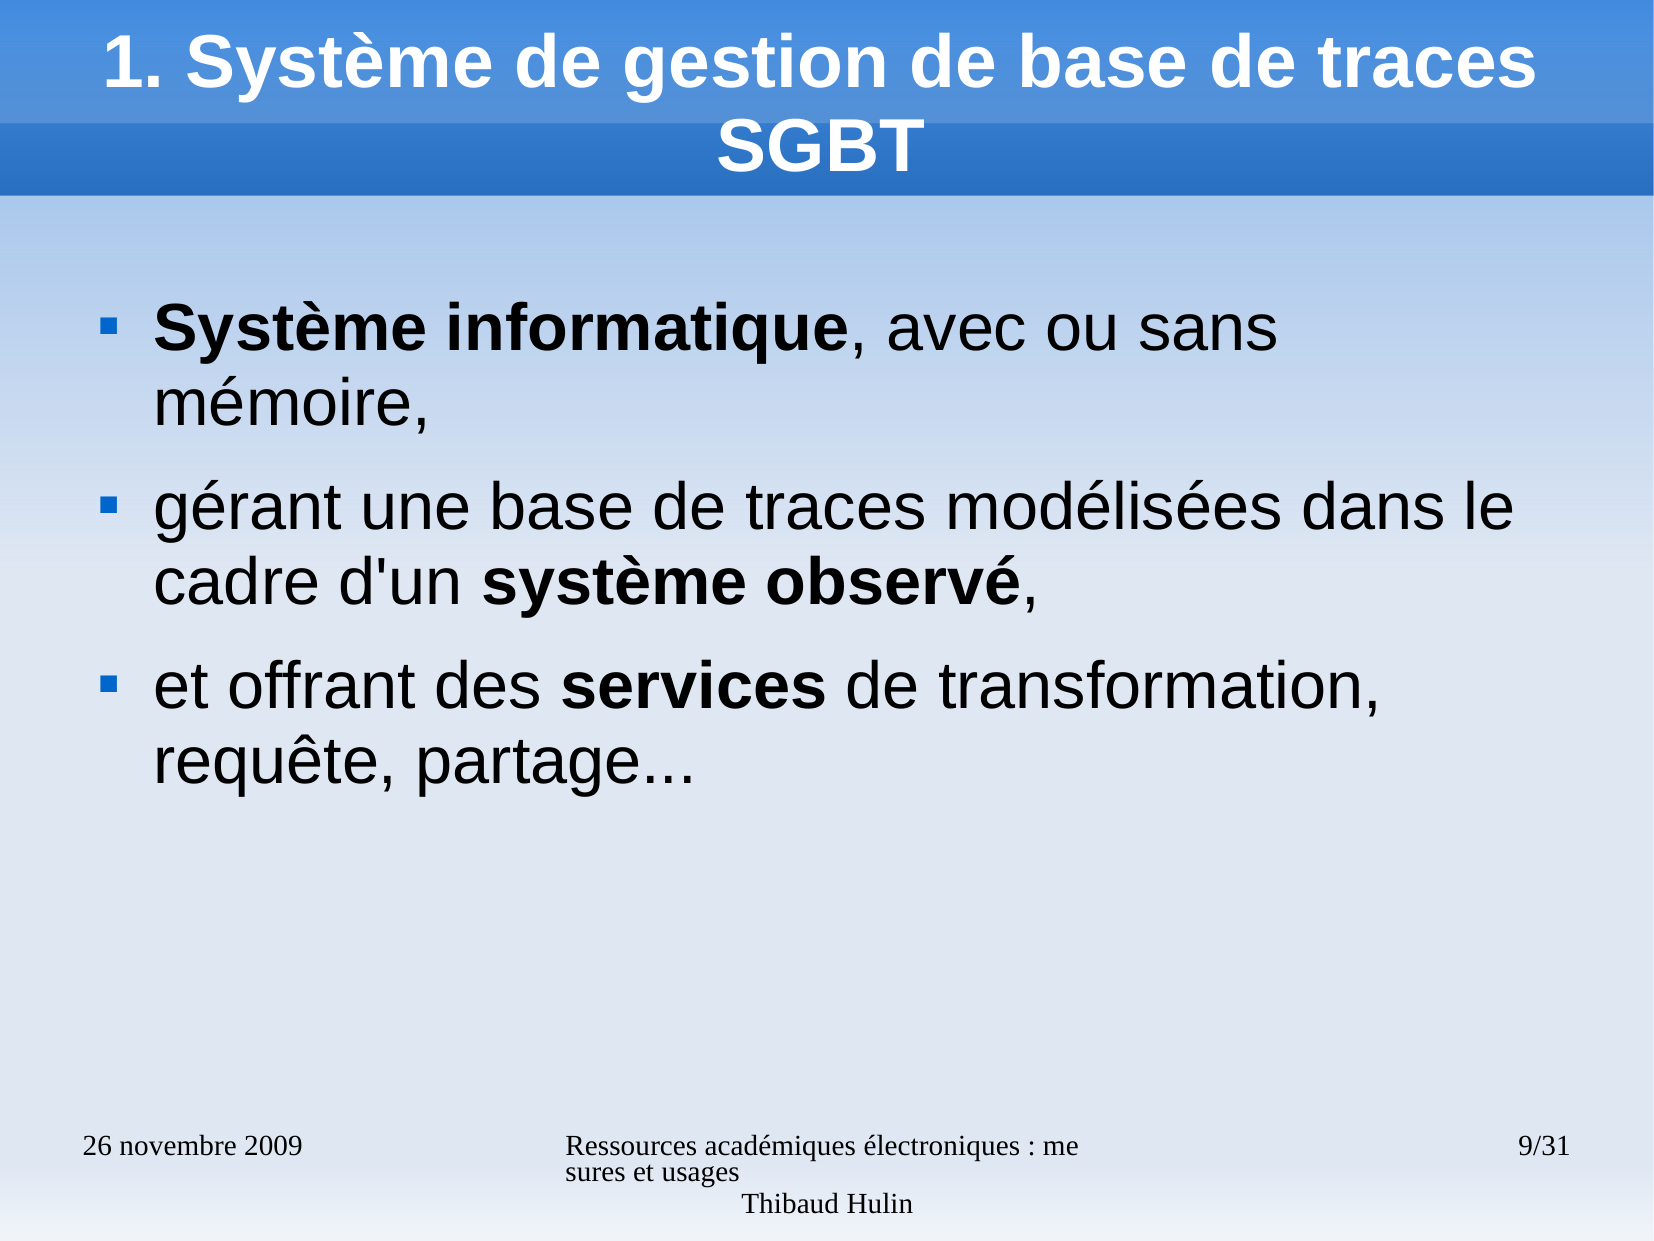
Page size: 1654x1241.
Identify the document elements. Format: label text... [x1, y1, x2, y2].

list Système informatique, avec ou sans mémoire, gérant une base de traces modélisées dans le cadre d'un système observé, et offrant des services de transformation, requête, partage... [82, 290, 1571, 1094]
title 1. Système de gestion de base de traces SGBT [76, 7, 1565, 200]
picture [0, 0, 1654, 1241]
